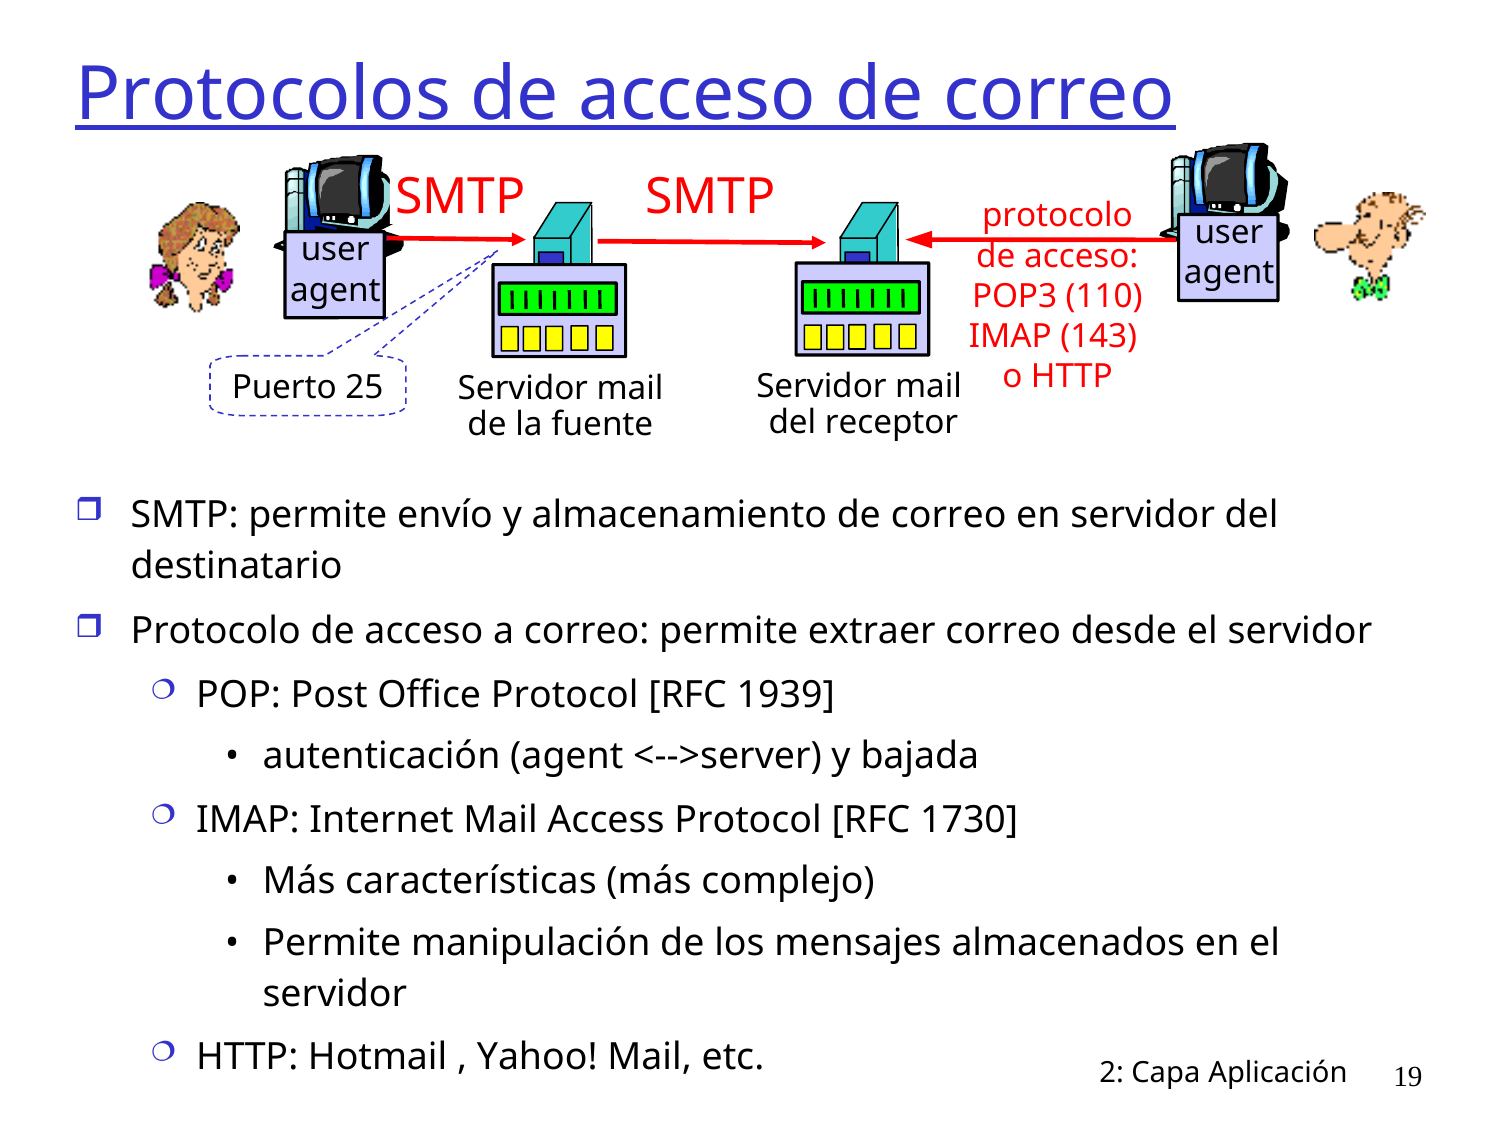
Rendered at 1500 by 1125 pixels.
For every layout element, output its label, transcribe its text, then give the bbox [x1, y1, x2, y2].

text_box [396, 241, 404, 253]
text_box user agent [1168, 206, 1290, 299]
picture [146, 202, 240, 317]
text_box SMTP [630, 162, 791, 233]
text_box user agent [275, 224, 396, 316]
text_box [1162, 228, 1168, 237]
title Protocolos de acceso de correo [75, 30, 1426, 150]
text_box Puerto 25 [210, 250, 498, 416]
text_box [284, 154, 383, 224]
text_box [796, 202, 929, 356]
list SMTP: permite envío y almacenamiento de correo en servidor del destinatario Protocolo de acceso a correo: permite extraer correo desde el servidor POP: Post Office Protocol [RFC 1939] autenticación (agent <-->server) y bajada IMAP: Internet Mail Access Protocol [RFC 1730] Más características (más complejo)‏ Permite manipulación de los mensajes almacenados en el servidor HTTP: Hotmail , Yahoo! Mail, etc. [75, 487, 1426, 1088]
text_box protocolo de acceso: POP3 (110) IMAP (143) o HTTP [954, 190, 1162, 402]
text_box [1170, 150, 1289, 206]
text_box Servidor mail de la fuente [442, 362, 679, 451]
picture [1314, 192, 1426, 307]
text_box SMTP [380, 162, 542, 233]
text_box [492, 202, 626, 357]
text_box Servidor mail del receptor [741, 361, 986, 449]
